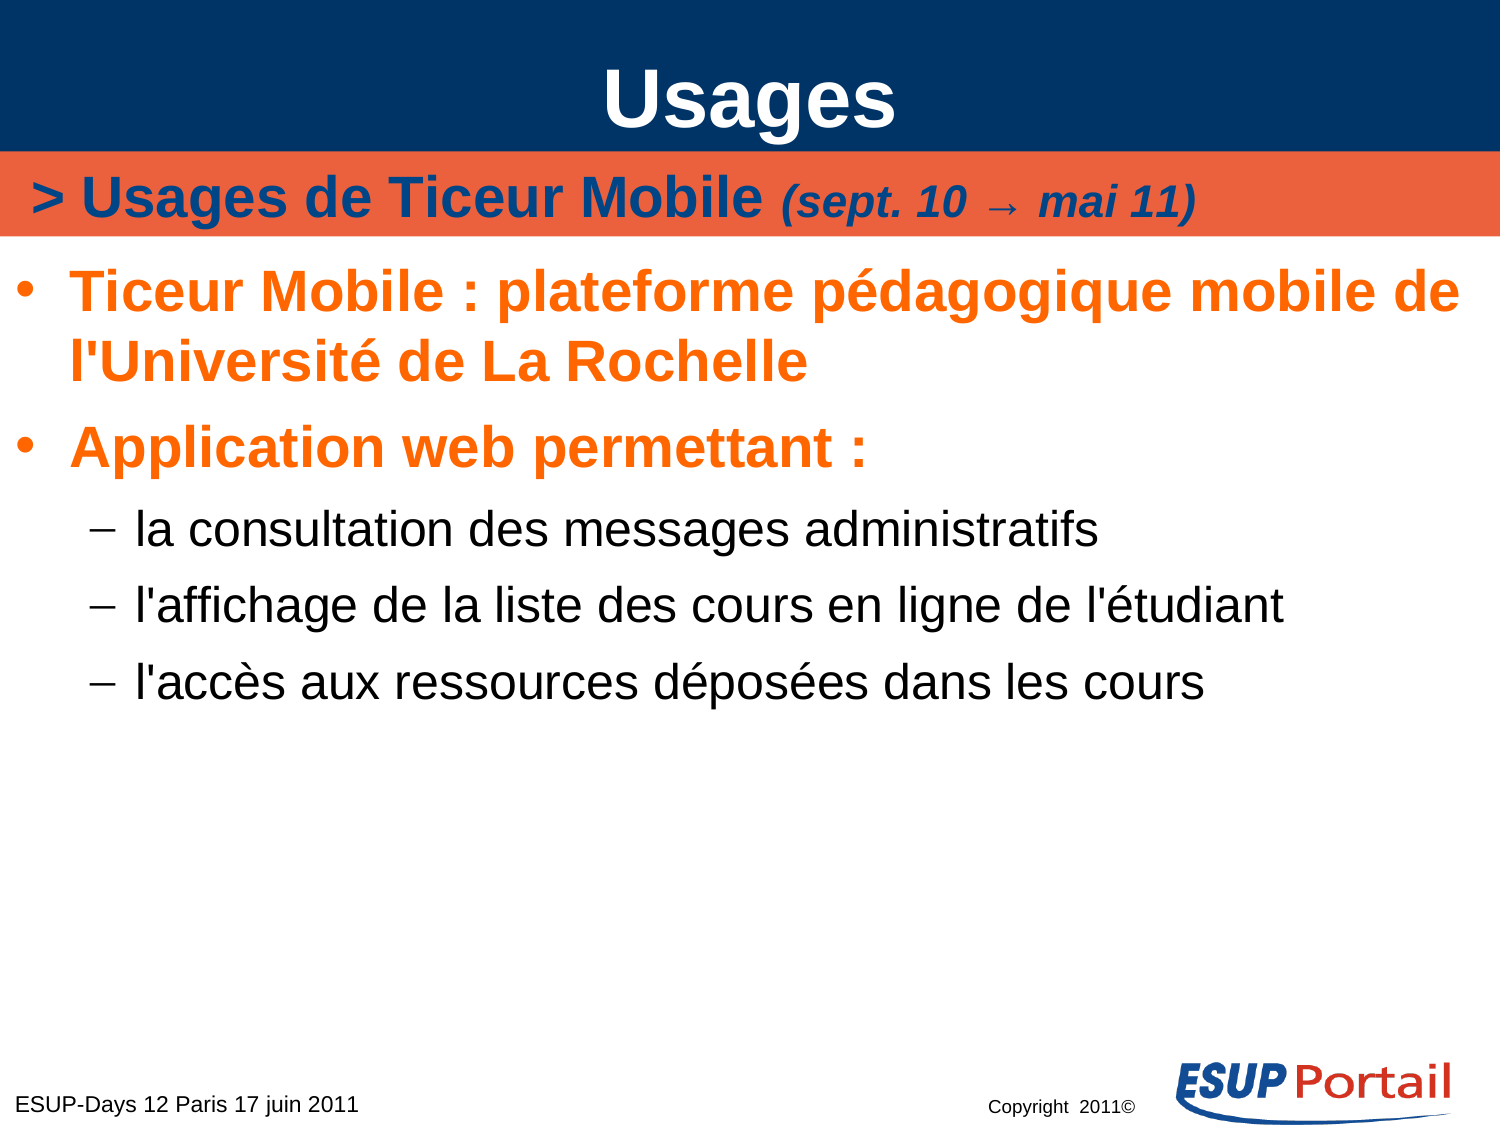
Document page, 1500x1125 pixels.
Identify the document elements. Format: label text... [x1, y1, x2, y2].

picture [1175, 1062, 1451, 1125]
text_box > Usages de Ticeur Mobile (sept. 10 → mai 11) [0, 151, 1500, 237]
text_box Usages [0, 0, 1500, 151]
text_box ESUP-Days 12 Paris 17 juin 2011 [0, 1070, 632, 1125]
text_box Ticeur Mobile : plateforme pédagogique mobile de l'Université de La Rochelle Application web permettant : la consultation des messages administratifs l'affichage de la liste des cours en ligne de l'étudiant l'accès aux ressources déposées dans les cours [0, 237, 1500, 1062]
